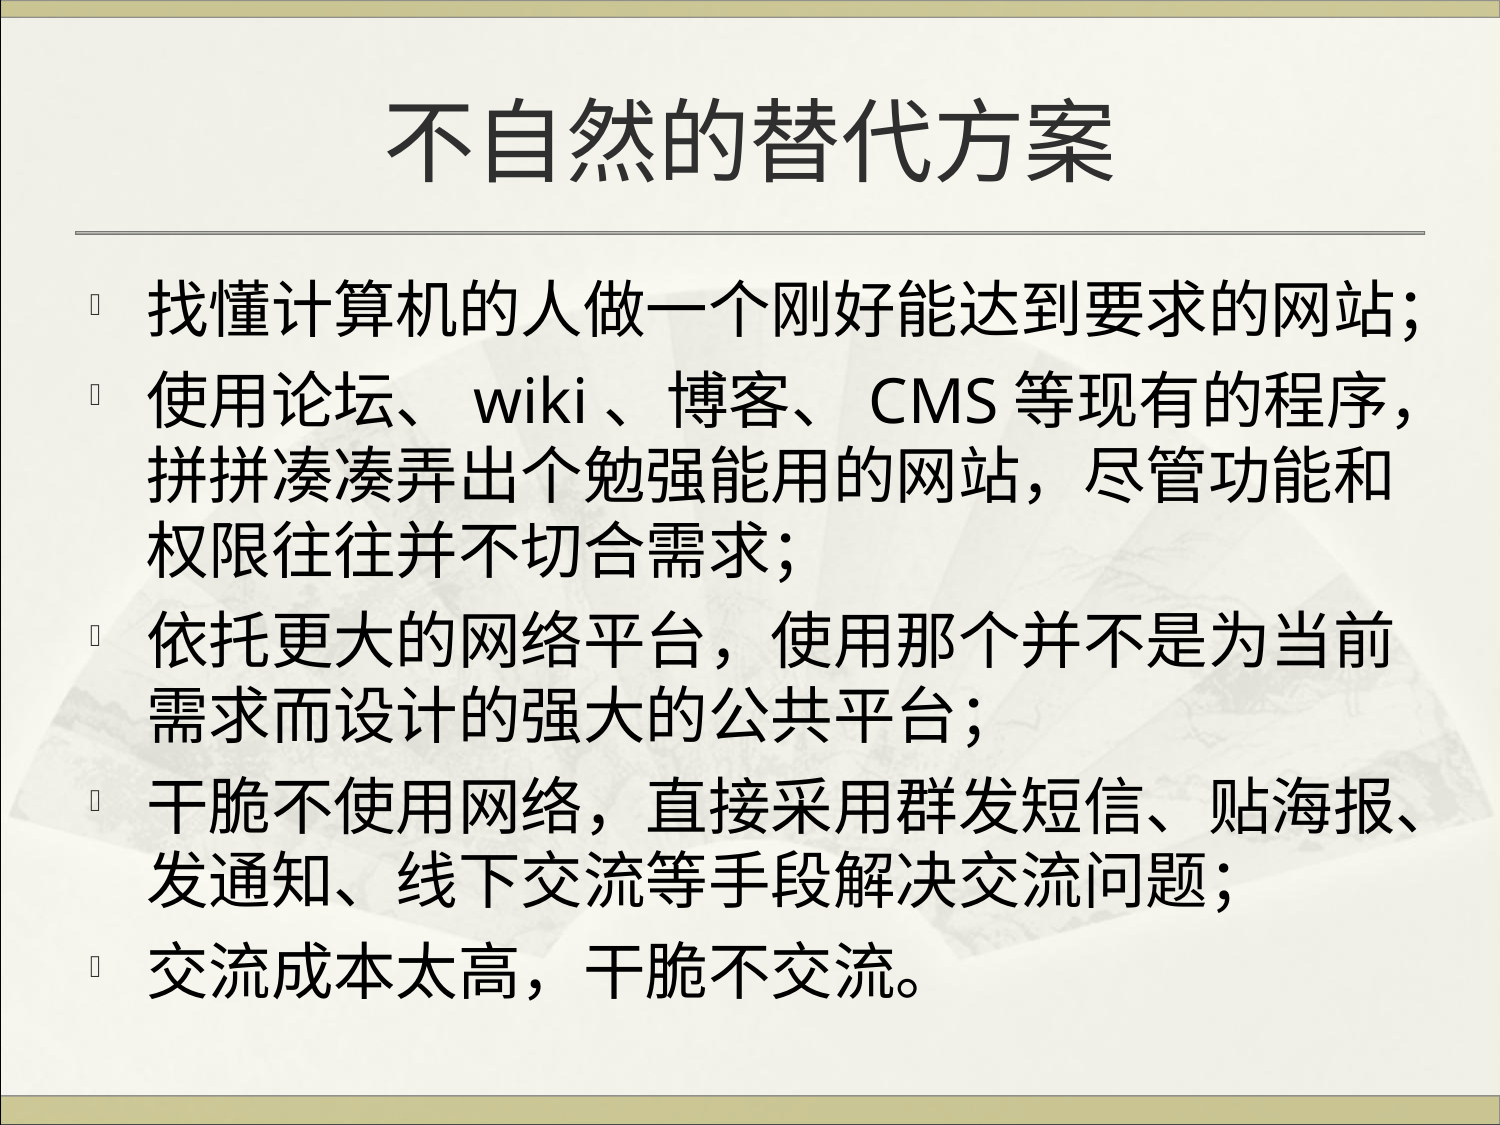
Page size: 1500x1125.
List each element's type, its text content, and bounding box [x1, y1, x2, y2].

list 找懂计算机的人做一个刚好能达到要求的网站； 使用论坛、wiki、博客、CMS等现有的程序，拼拼凑凑弄出个勉强能用的网站，尽管功能和权限往往并不切合需求； 依托更大的网络平台，使用那个并不是为当前需求而设计的强大的公共平台； 干脆不使用网络，直接采用群发短信、贴海报、发通知、线下交流等手段解决交流问题； 交流成本太高，干脆不交流。 [75, 262, 1426, 1032]
picture [0, 0, 1500, 1125]
title 不自然的替代方案 [75, 45, 1426, 233]
